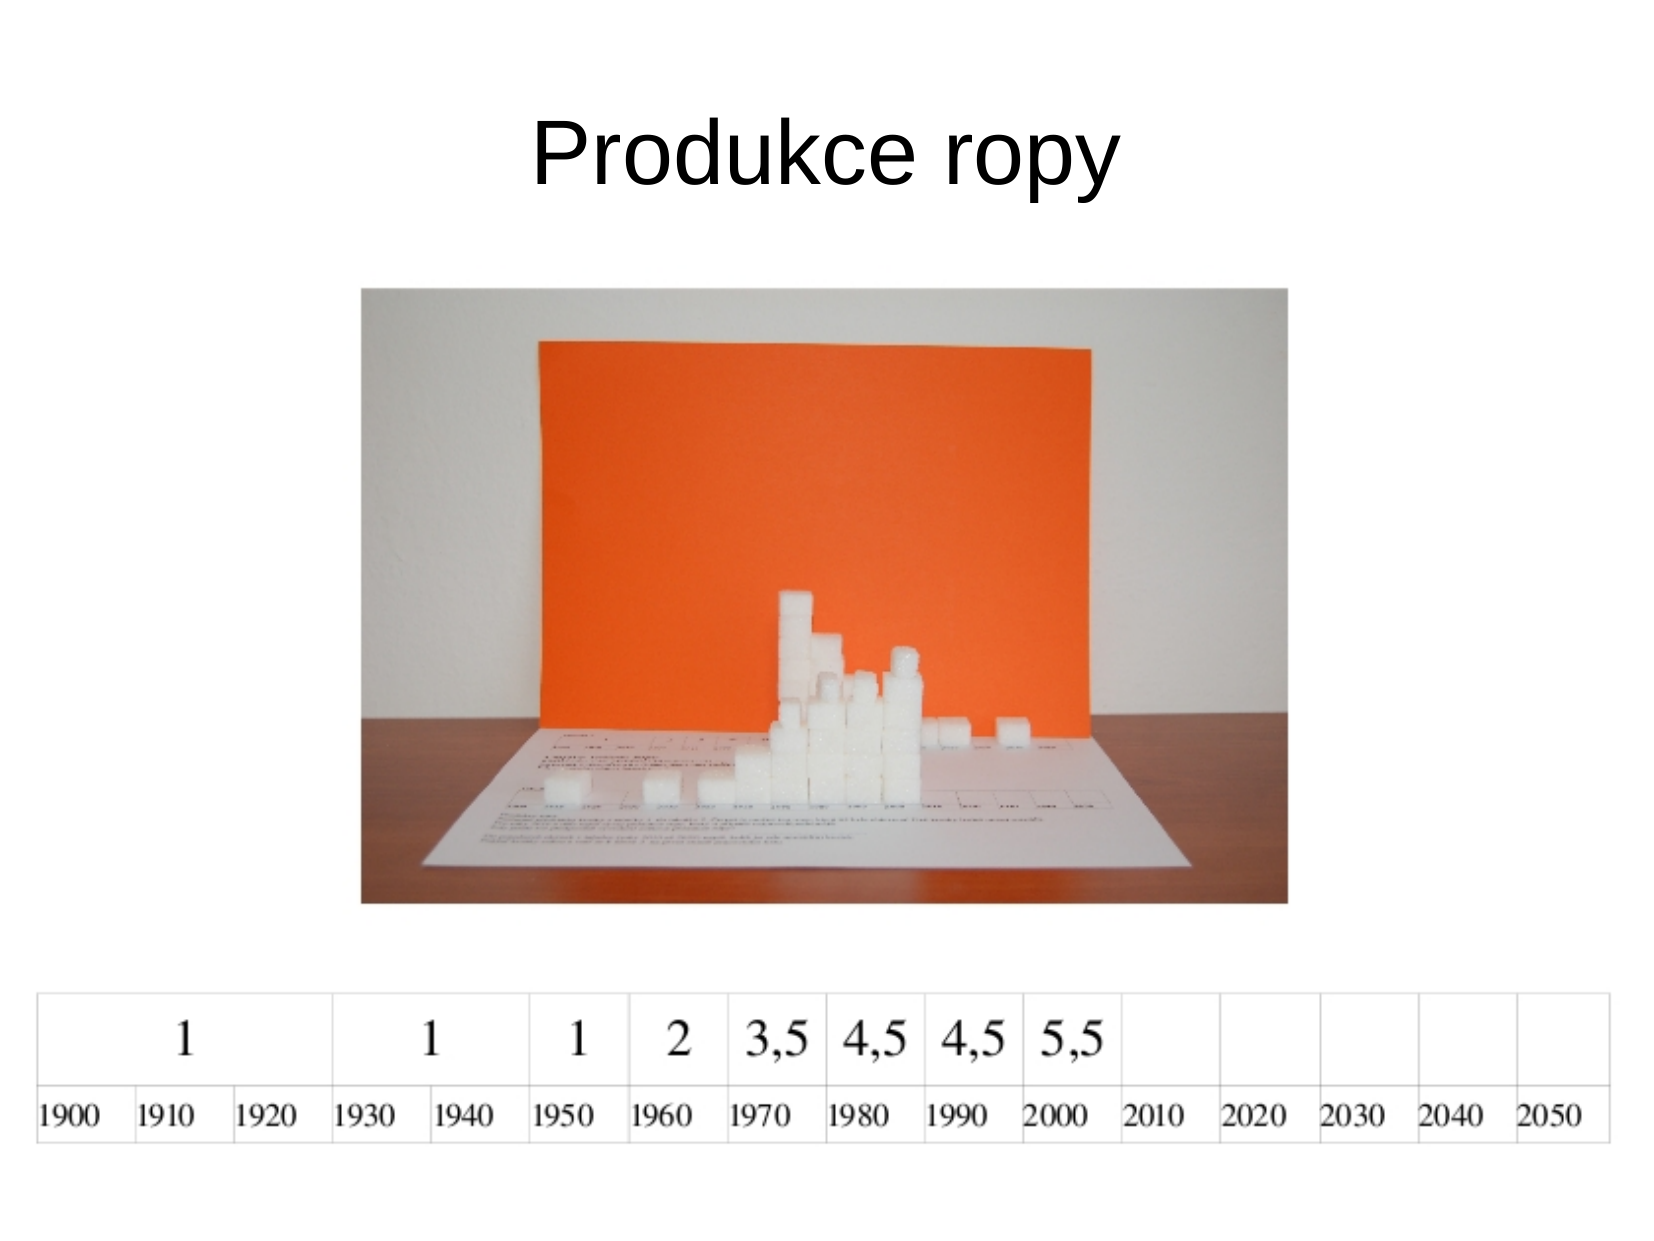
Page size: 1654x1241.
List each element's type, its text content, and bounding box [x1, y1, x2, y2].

title Produkce ropy [82, 56, 1571, 250]
picture [29, 265, 1625, 1154]
